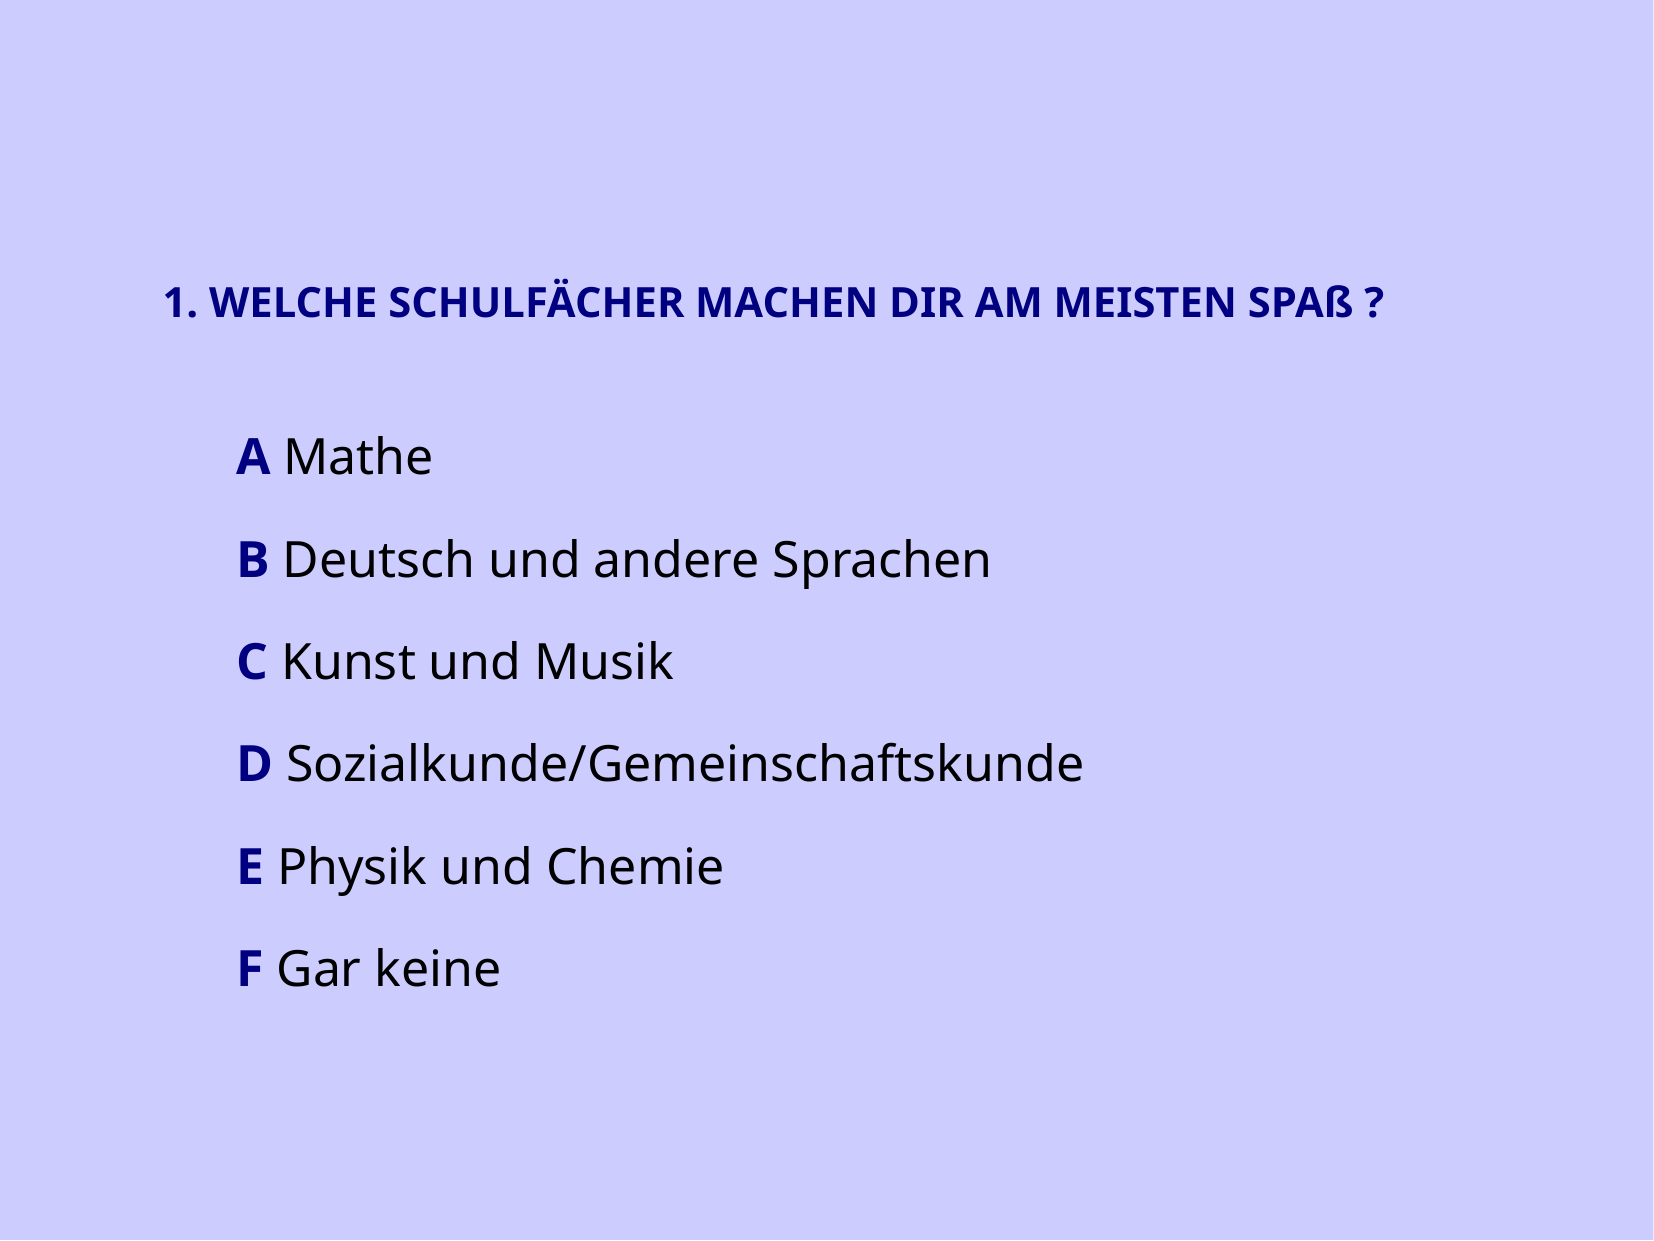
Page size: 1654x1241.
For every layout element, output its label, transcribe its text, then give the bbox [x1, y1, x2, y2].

text_box 1. WELCHE SCHULFÄCHER MACHEN DIR AM MEISTEN SPAß ? A Mathe B Deutsch und andere Sprachen C Kunst und Musik D Sozialkunde/Gemeinschaftskunde E Physik und Chemie F Gar keine [147, 265, 1512, 1069]
